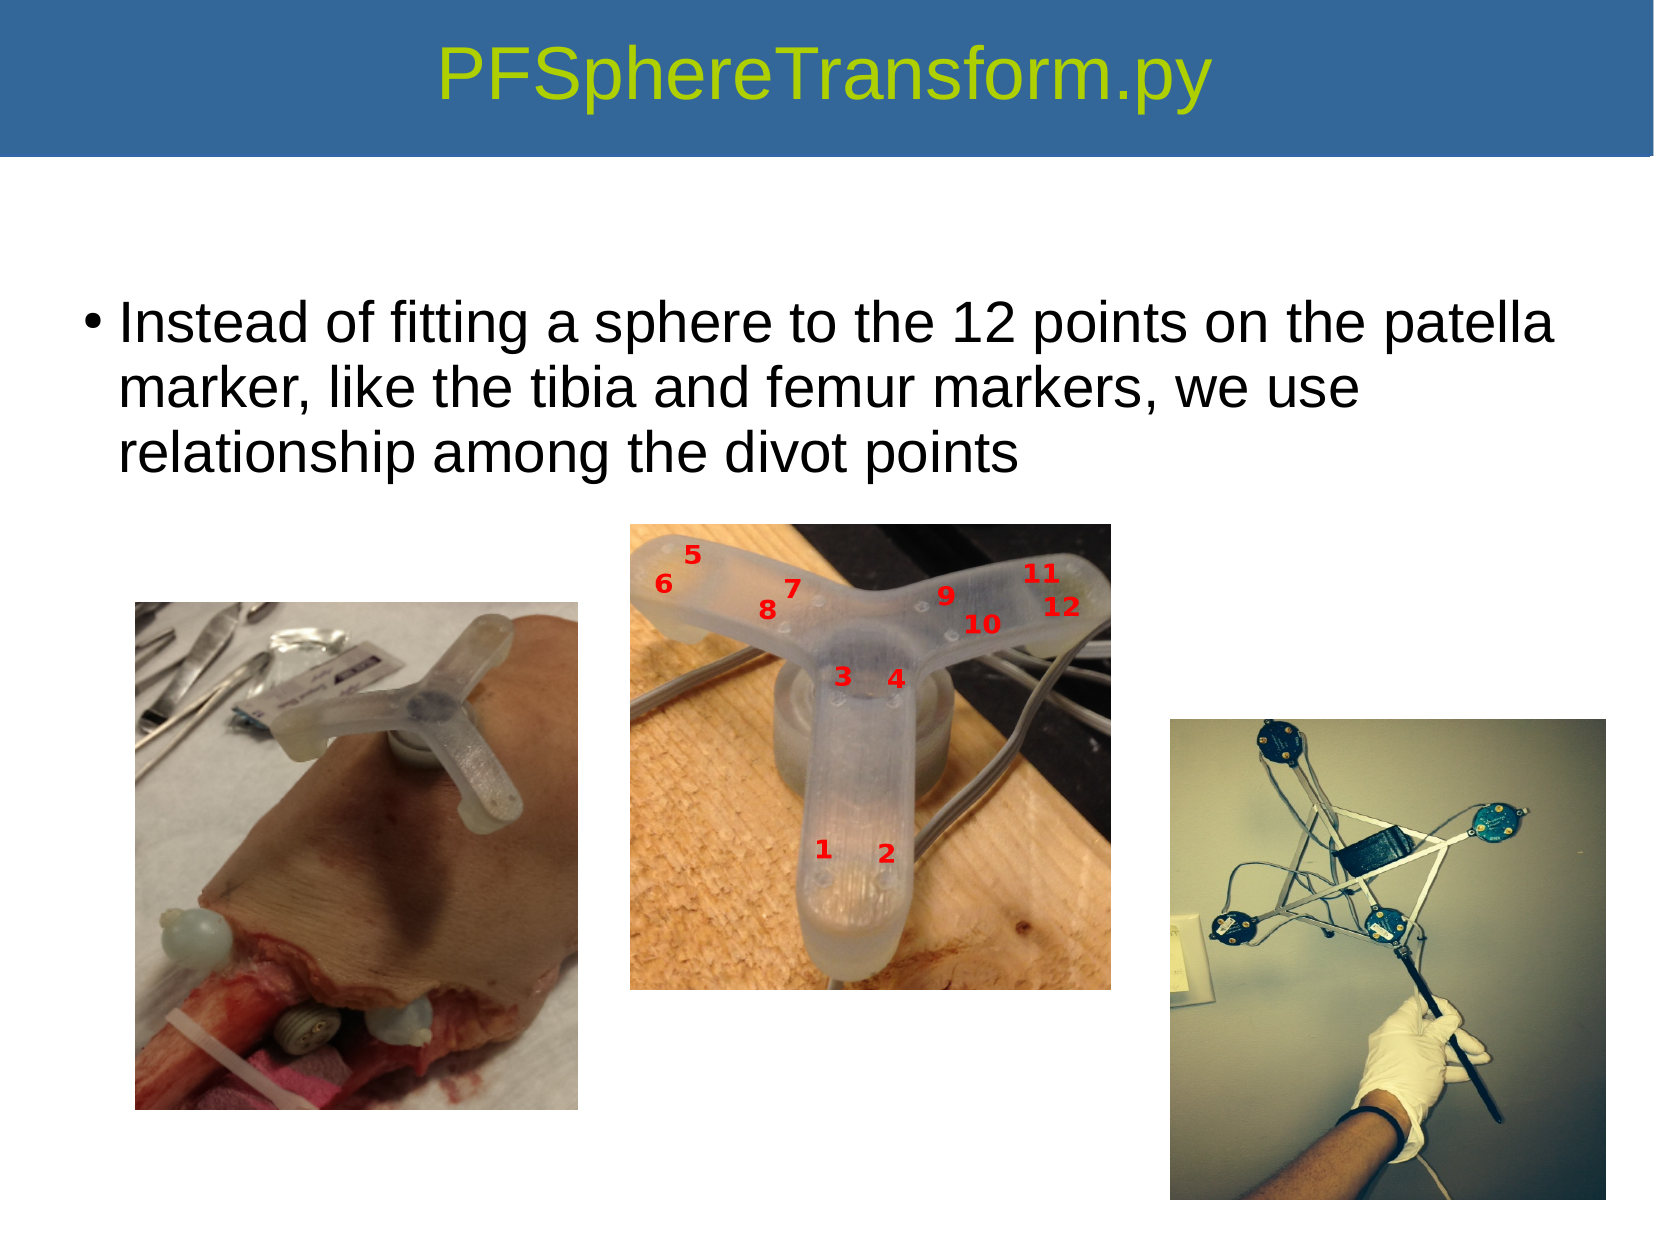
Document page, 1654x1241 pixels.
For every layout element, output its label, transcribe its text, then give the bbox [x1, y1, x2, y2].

text_box PFSphereTransform.py [0, 24, 1651, 123]
picture [135, 602, 578, 1111]
picture [1170, 719, 1606, 1201]
subtitle Instead of fitting a sphere to the 12 points on the patella marker, like the tibia and femur markers, we use relationship among the divot points [82, 290, 1571, 1010]
picture [630, 524, 1111, 991]
text_box [0, 0, 1654, 156]
